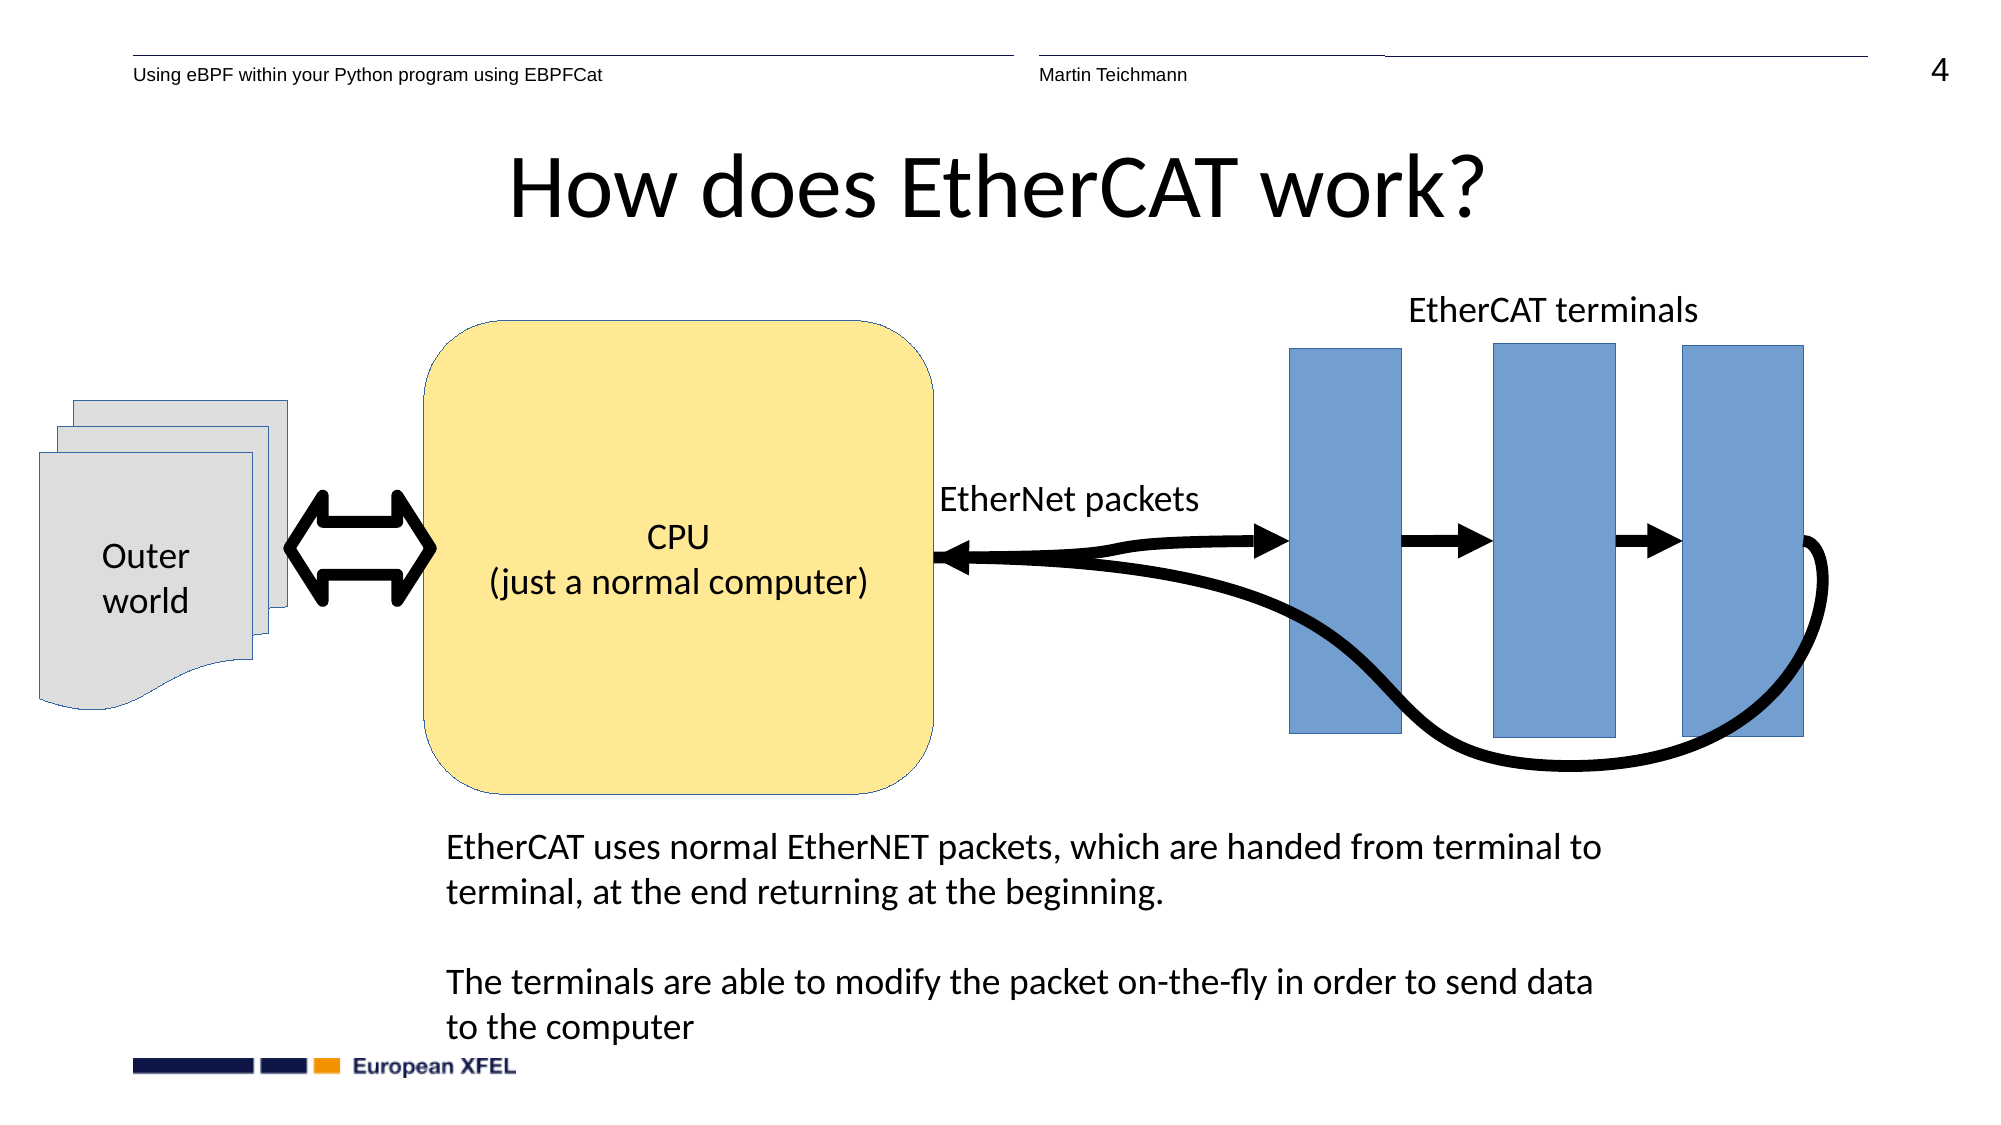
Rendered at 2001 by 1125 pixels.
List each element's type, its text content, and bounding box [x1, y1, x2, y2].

text_box [1729, 666, 1803, 736]
picture [133, 1058, 516, 1078]
text_box [1289, 619, 1401, 733]
text_box [1289, 519, 1401, 691]
text_box EtherNet packets [924, 466, 1554, 519]
title How does EtherCAT work? [133, 116, 1866, 244]
text_box [1289, 349, 1401, 466]
text_box CPU (just a normal computer) [423, 320, 934, 795]
text_box EtherCAT terminals [1239, 277, 1869, 330]
text_box EtherCAT uses normal EtherNET packets, which are handed from terminal to terminal, at the end returning at the beginning. The terminals are able to modify the packet on-the-fly in order to send data to the computer [431, 814, 1619, 1056]
text_box [1683, 346, 1803, 736]
text_box [1493, 344, 1616, 738]
text_box Outer world [39, 400, 288, 710]
